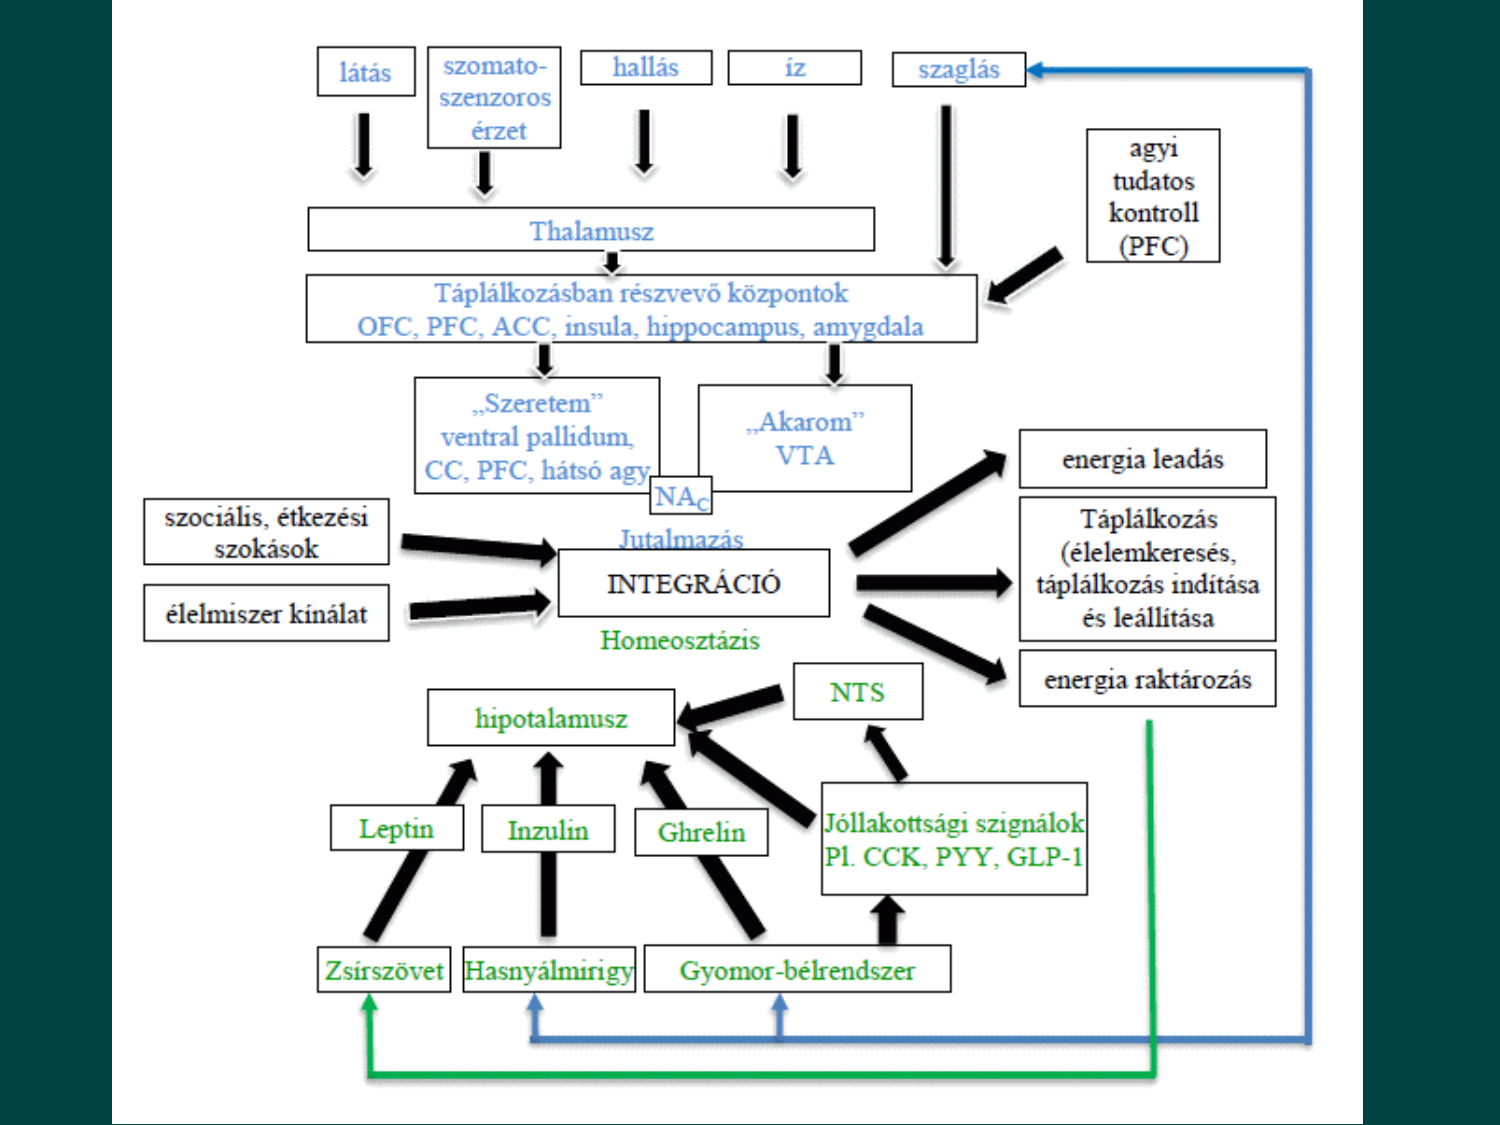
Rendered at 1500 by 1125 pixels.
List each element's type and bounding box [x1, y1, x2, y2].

picture [112, 0, 1363, 1124]
